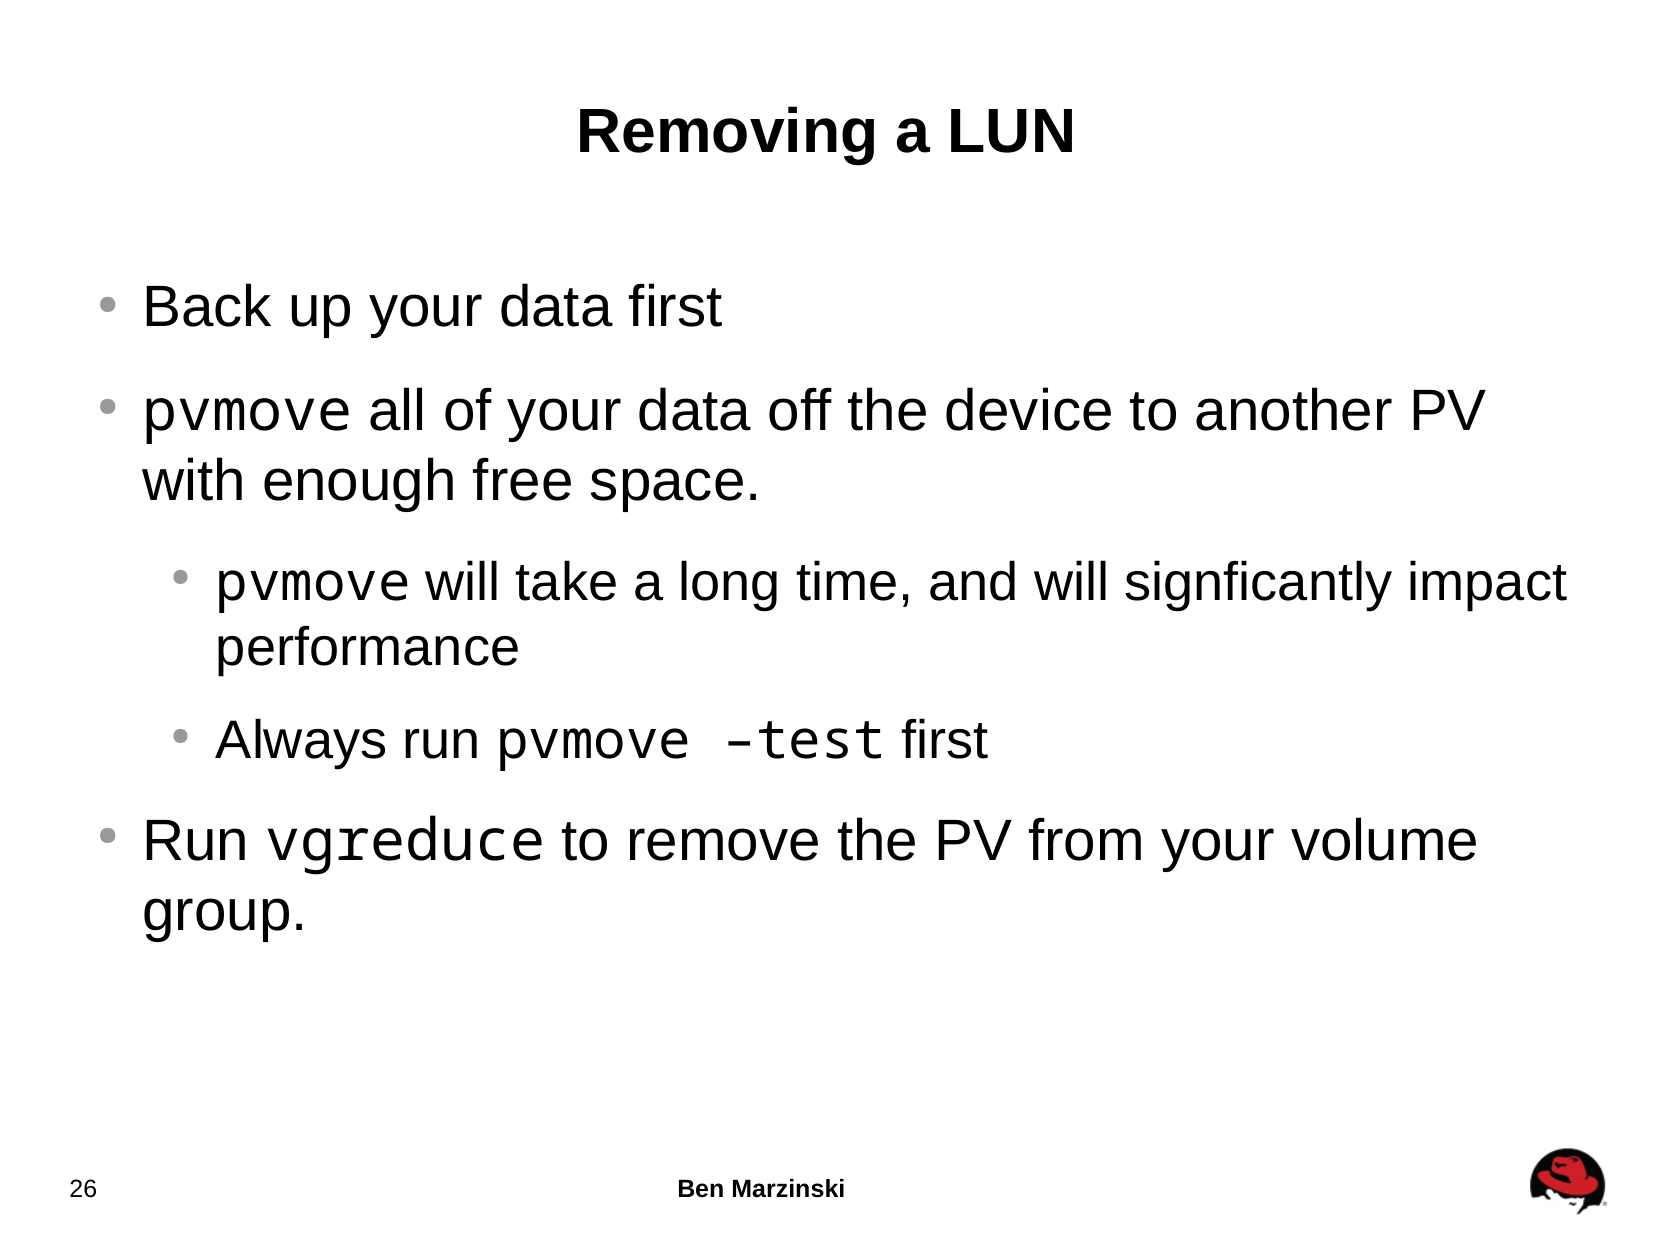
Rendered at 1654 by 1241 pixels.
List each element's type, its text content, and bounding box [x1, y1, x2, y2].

list Back up your data first pvmove all of your data off the device to another PV with enough free space. pvmove will take a long time, and will signficantly impact performance Always run pvmove –test first Run vgreduce to remove the PV from your volume group. [82, 273, 1571, 887]
title Removing a LUN [82, 45, 1571, 218]
picture [1529, 1146, 1613, 1224]
